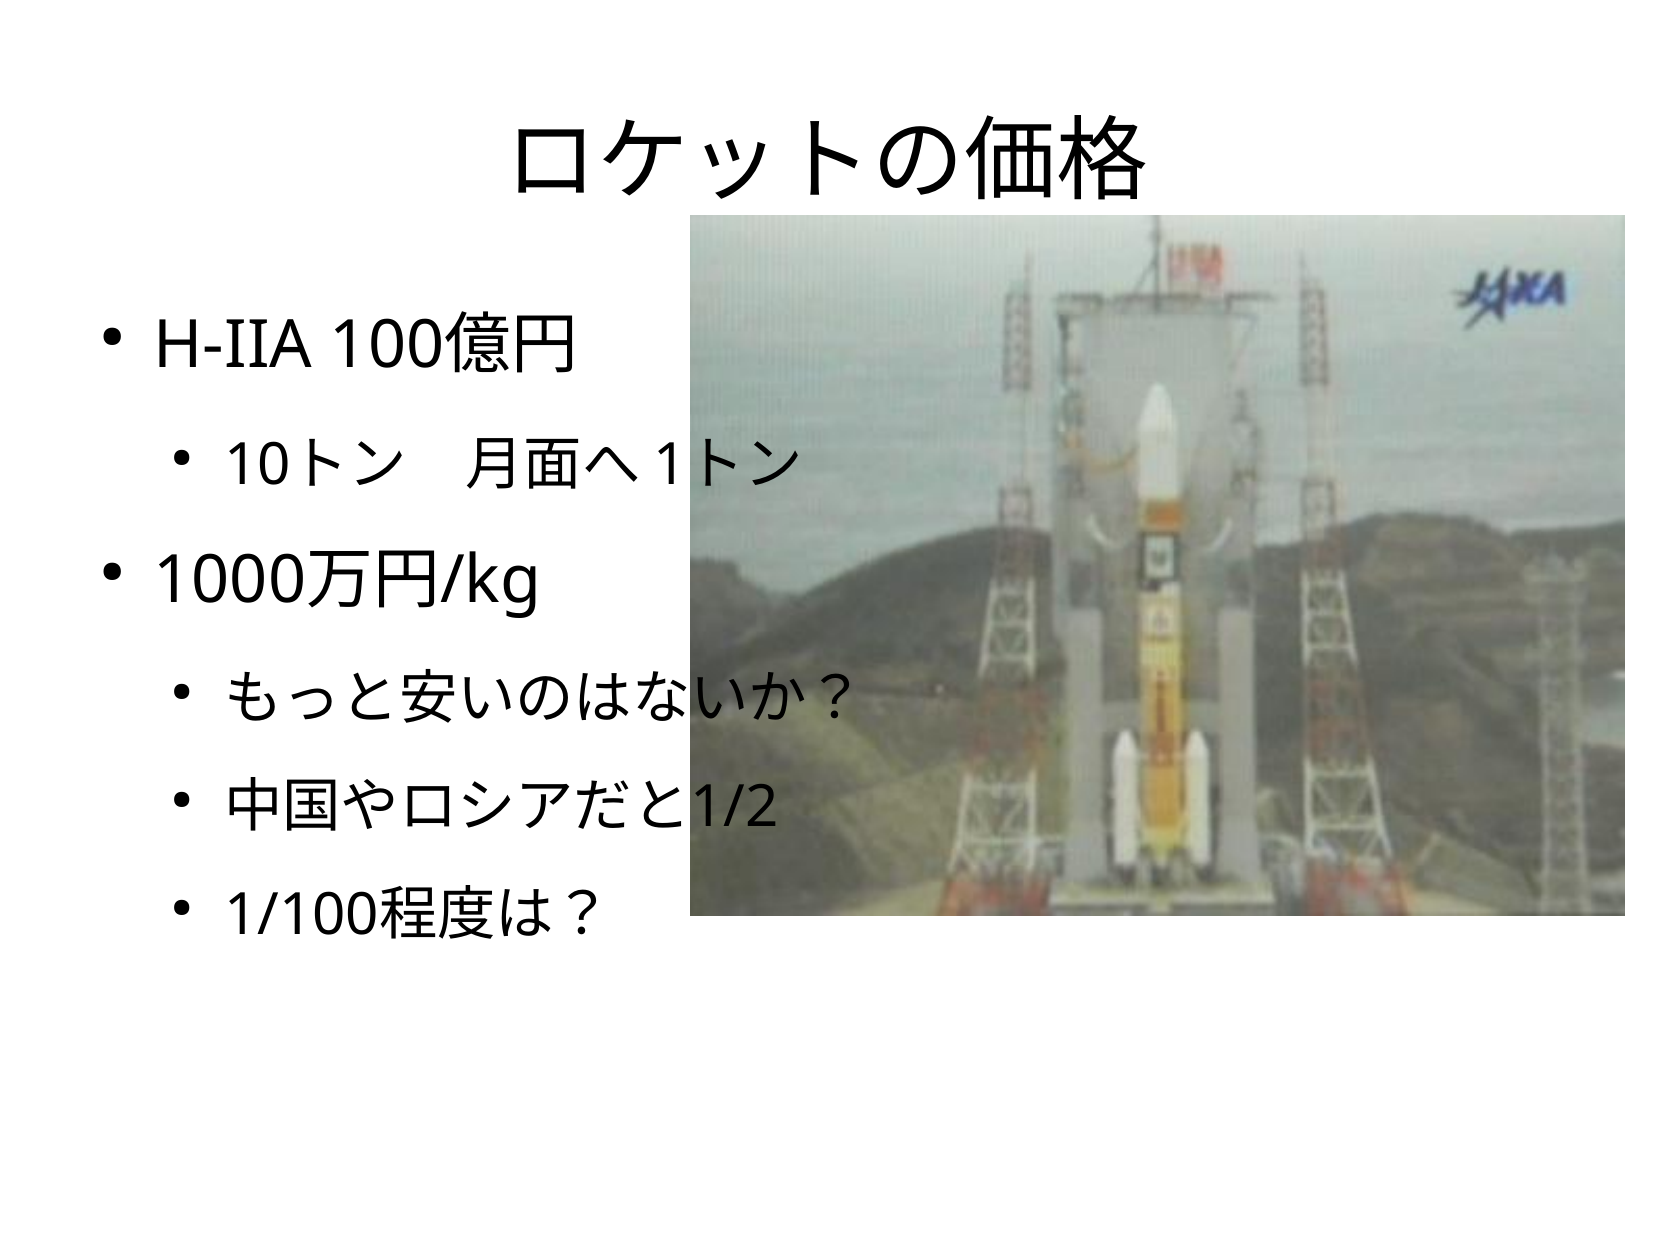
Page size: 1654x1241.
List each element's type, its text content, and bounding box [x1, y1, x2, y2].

list H-IIA 100億円 10トン 月面へ 1トン 1000万円/kg もっと安いのはないか？ 中国やロシアだと1/2 1/100程度は？ [82, 290, 1571, 1109]
picture [690, 215, 1625, 916]
title ロケットの価格 [82, 56, 1571, 250]
